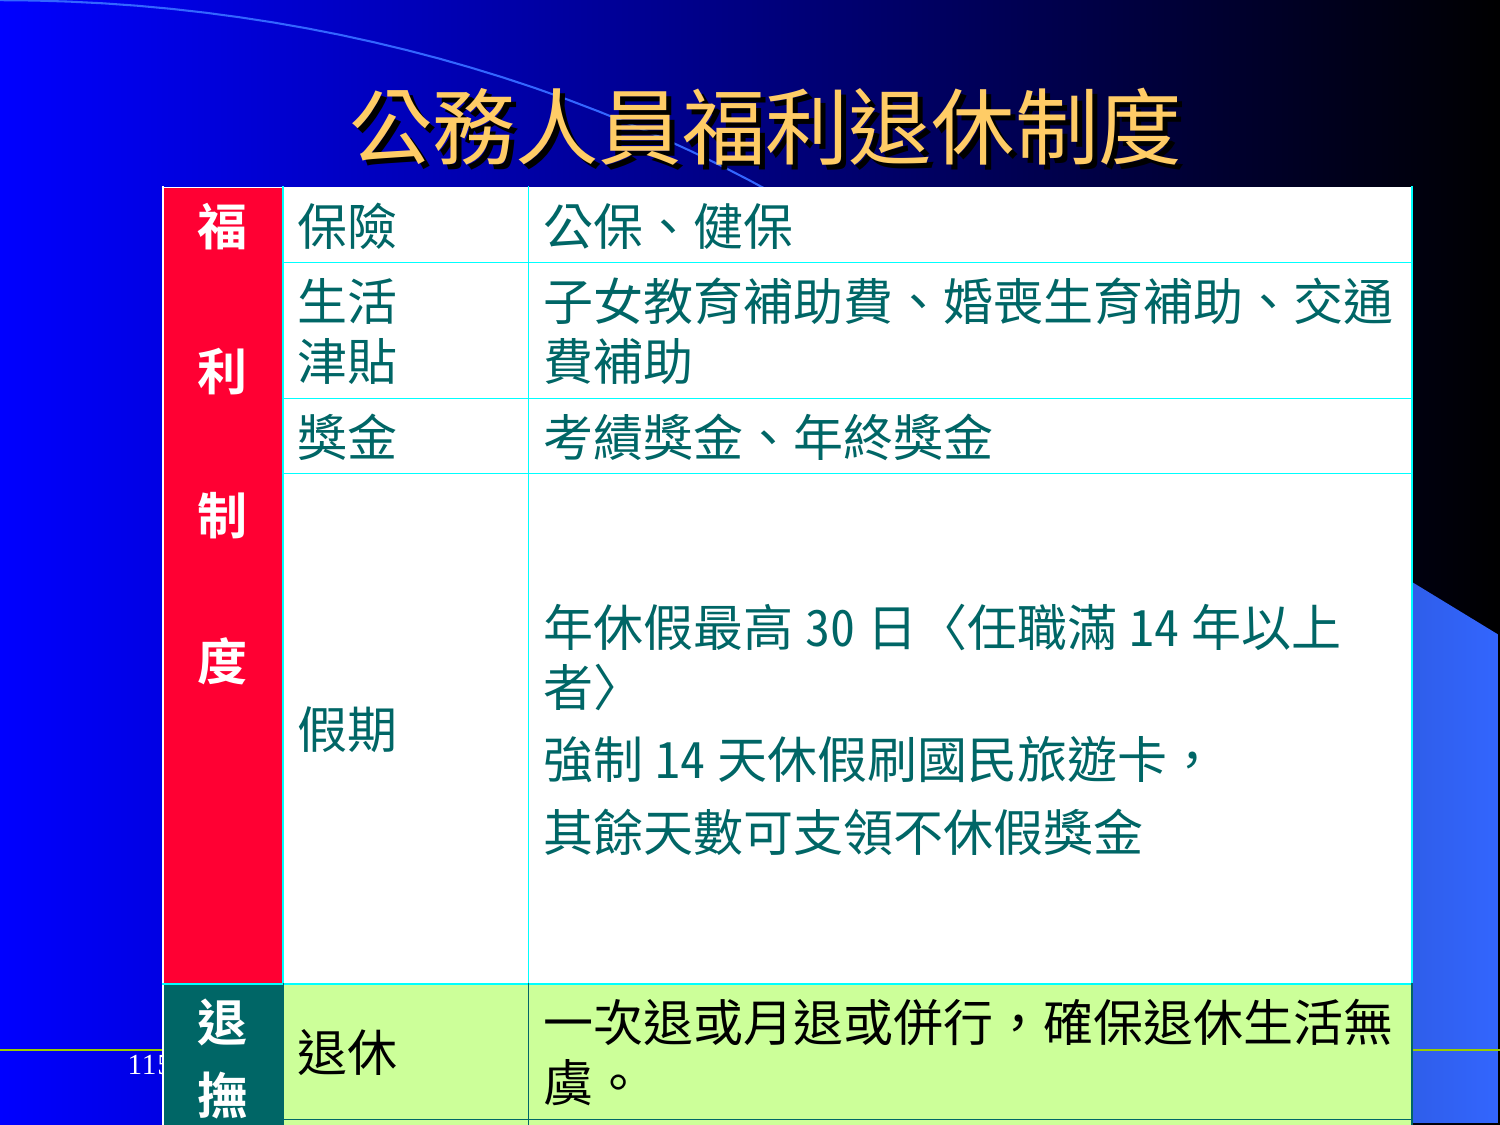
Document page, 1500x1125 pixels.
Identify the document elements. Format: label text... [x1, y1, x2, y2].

table_cell 年休假最高30日〈任職滿14年以上者〉 強制14天休假刷國民旅遊卡， 其餘天數可支領不休假獎金 [529, 474, 1411, 983]
table_cell 假期 [284, 474, 528, 983]
table_cell 因公或意外死亡或病故，對遺族照料，確保身後無憂。 [529, 1120, 1411, 1125]
table_header 公保、健保 [529, 188, 1411, 262]
table_cell 退休 [284, 985, 528, 1119]
table_cell 撫卹 [284, 1120, 528, 1125]
table_cell 退 撫 制 度 [164, 985, 283, 1125]
table_cell 考績獎金、年終獎金 [529, 399, 1411, 473]
table_header 福 利 制 度 [164, 188, 282, 983]
title 公務人員福利退休制度 [162, 62, 1369, 187]
table_cell 獎金 [284, 399, 528, 473]
table_cell 生活 津貼 [284, 263, 528, 398]
table_cell 子女教育補助費、婚喪生育補助、交通費補助 [529, 263, 1411, 398]
table_header 保險 [284, 188, 528, 262]
table_cell 一次退或月退或併行，確保退休生活無虞。 [529, 985, 1411, 1119]
